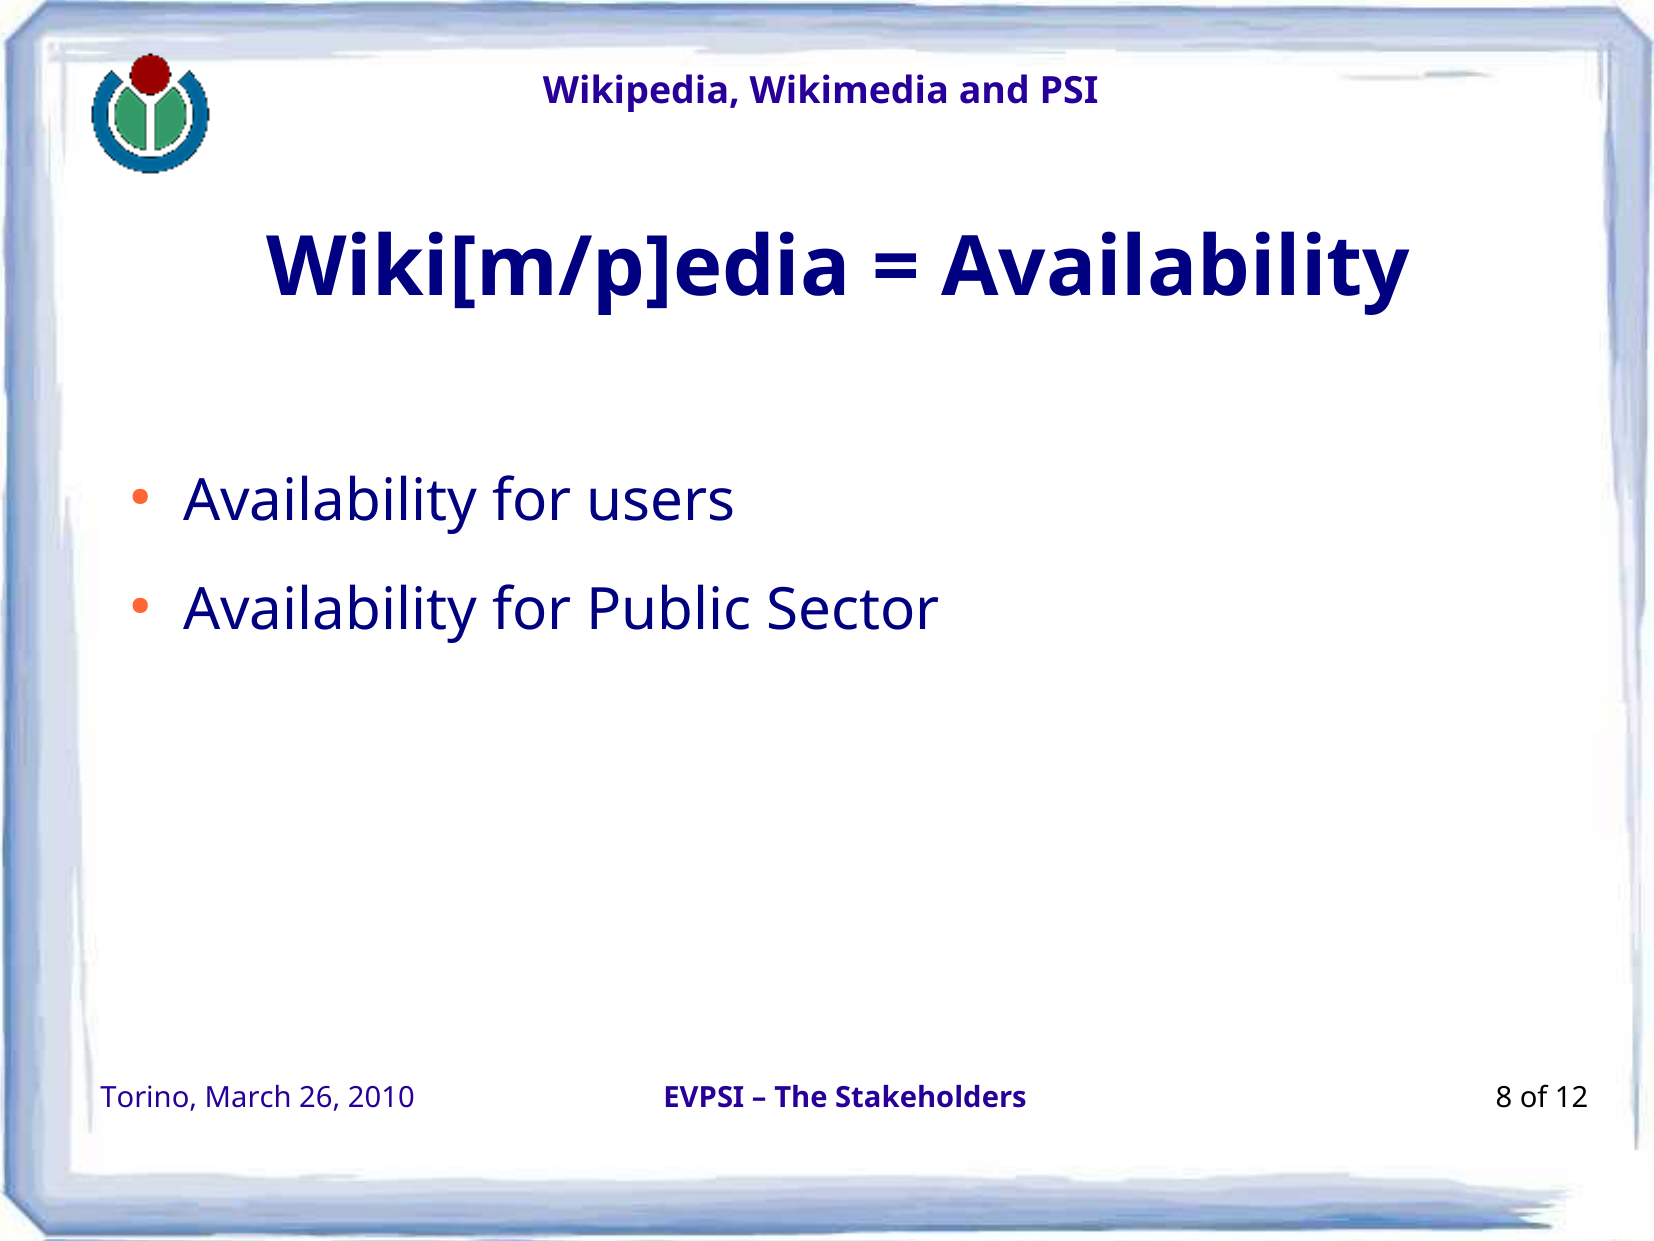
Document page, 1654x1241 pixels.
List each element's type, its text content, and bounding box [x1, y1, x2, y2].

title Wikipedia, Wikimedia and PSI [76, 59, 1565, 119]
picture [0, 0, 1654, 1241]
list Wiki[m/p]edia = Availability Availability for users Availability for Public Sector [112, 206, 1565, 886]
